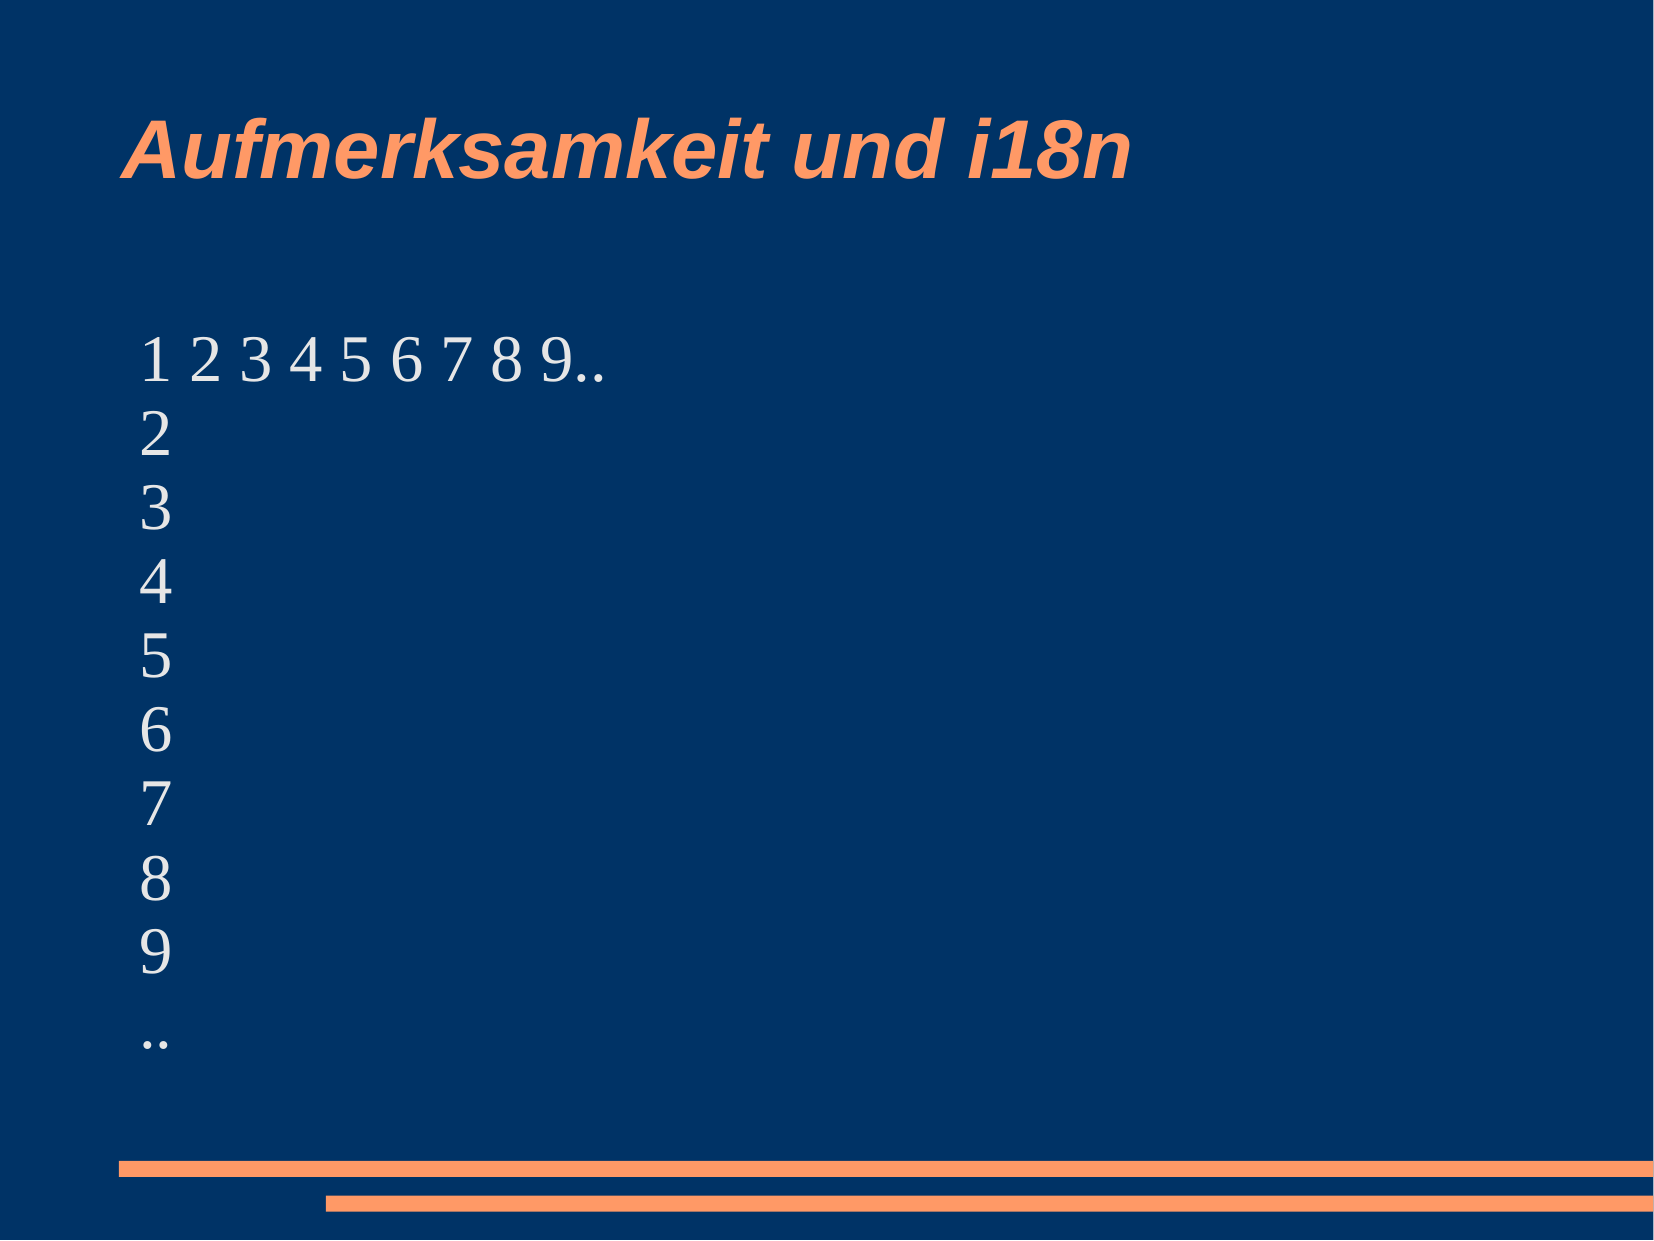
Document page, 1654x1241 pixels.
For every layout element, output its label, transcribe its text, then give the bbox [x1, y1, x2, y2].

list 1 2 3 4 5 6 7 8 9.. 2 3 4 5 6 7 8 9 .. [121, 322, 1561, 1133]
title Aufmerksamkeit und i18n [121, 46, 1534, 254]
